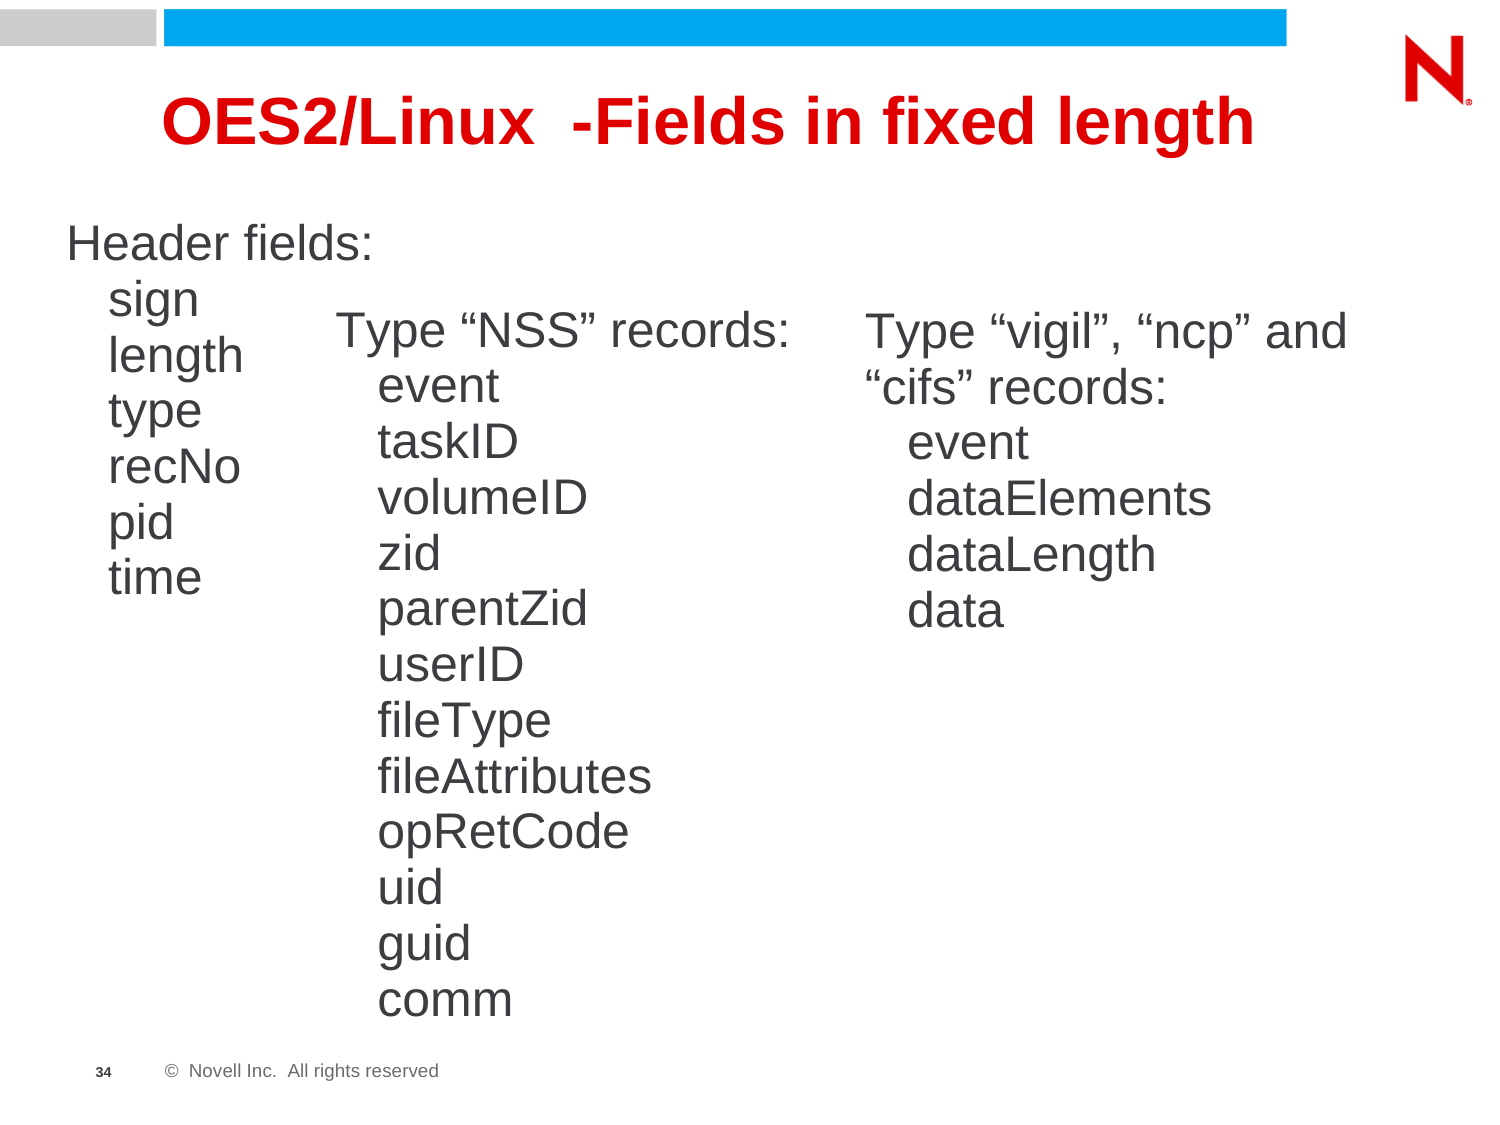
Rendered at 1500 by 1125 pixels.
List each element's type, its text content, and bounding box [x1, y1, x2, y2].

text_box Header fields: sign length type recNo pid time [66, 215, 375, 662]
title OES2/Linux -Fields in fixed length [161, 41, 1383, 205]
text_box Type “NSS” records: event taskID volumeID zid parentZid userID fileType fileAttributes opRetCode uid guid comm [335, 301, 822, 1027]
picture [1403, 32, 1473, 107]
text_box Type “vigil”, “ncp” and “cifs” records: event dataElements dataLength data [865, 303, 1432, 638]
